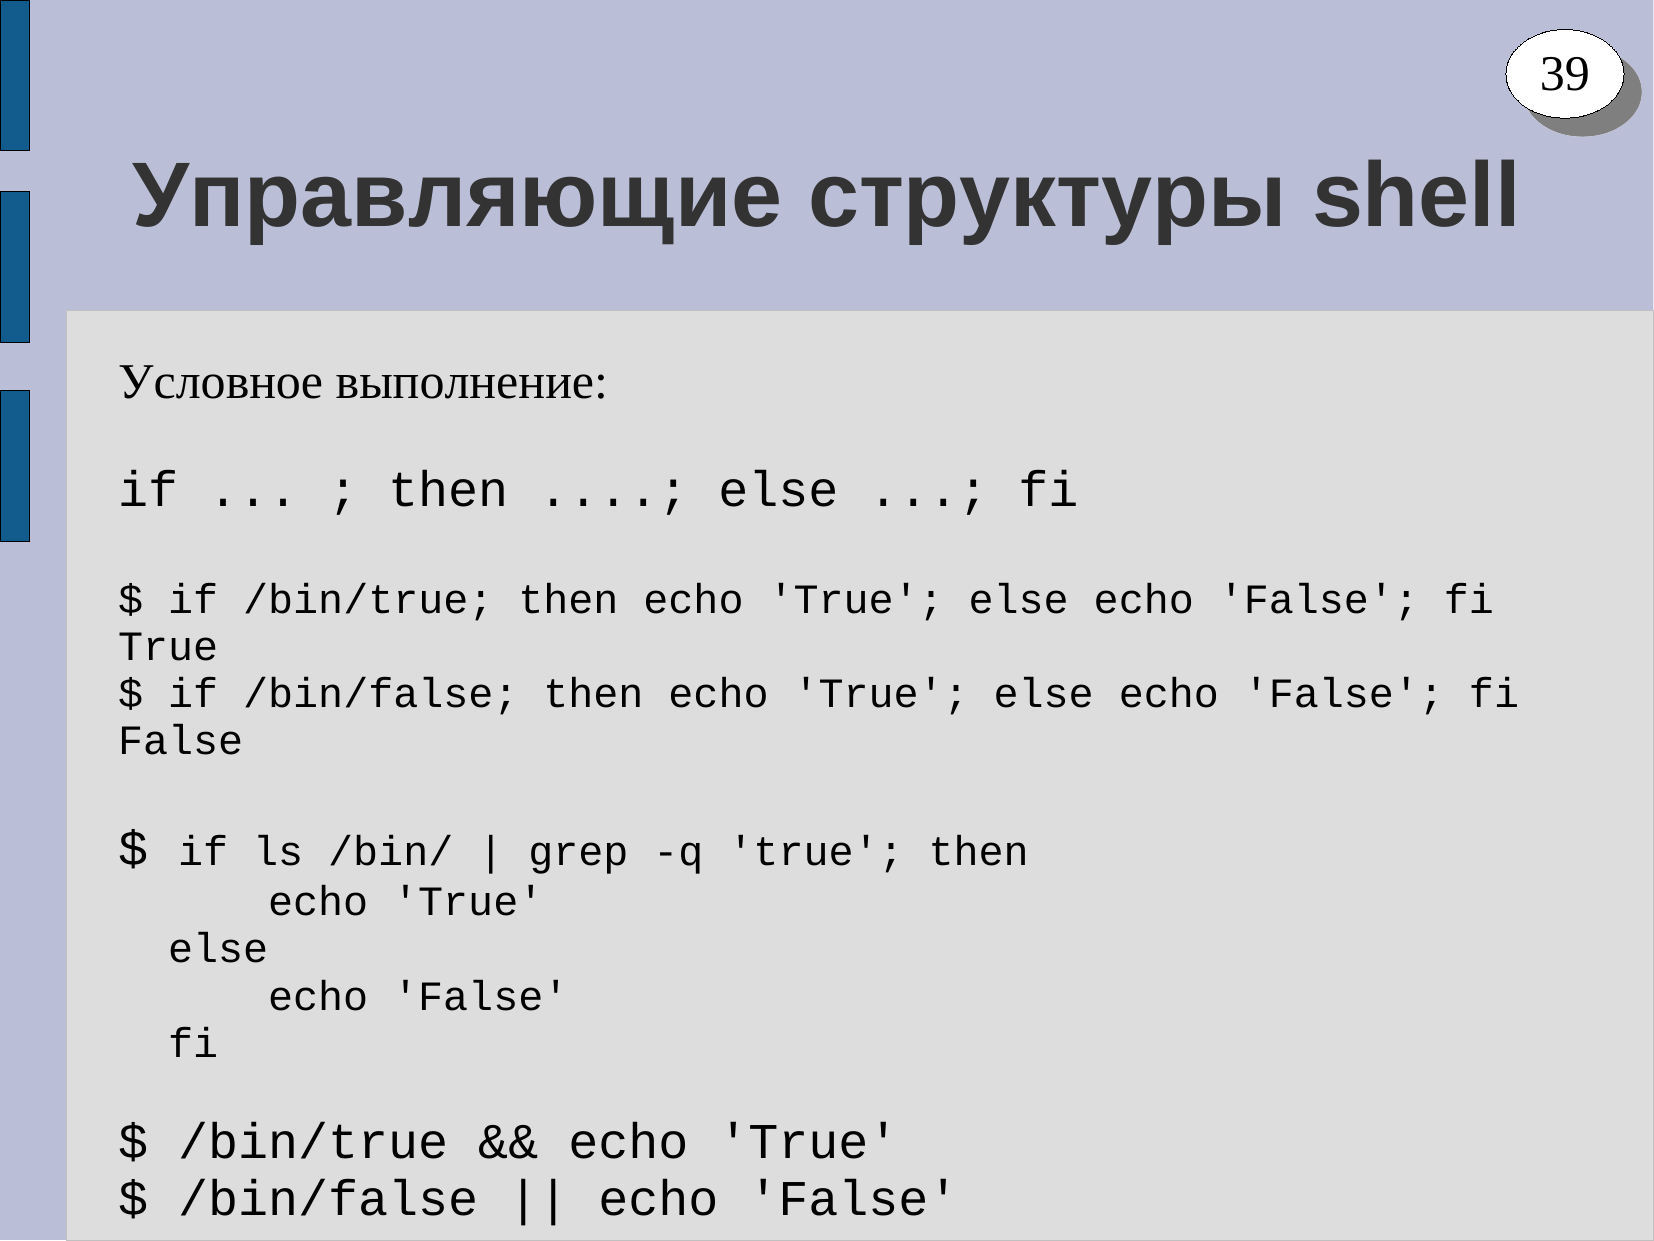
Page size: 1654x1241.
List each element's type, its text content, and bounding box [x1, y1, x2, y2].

text_box 39 [1505, 29, 1625, 119]
title Управляющие структуры shell [121, 91, 1534, 299]
text_box Условное выполнение: if ... ; then ....; else ...; fi $ if /bin/true; then echo 'True'; else echo 'False'; fi True $ if /bin/false; then echo 'True'; else echo 'False'; fi False $ if ls /bin/ | grep -q 'true'; then echo 'True' else echo 'False' fi $ /bin/true && echo 'True' $ /bin/false || echo 'False' [118, 354, 1519, 1231]
